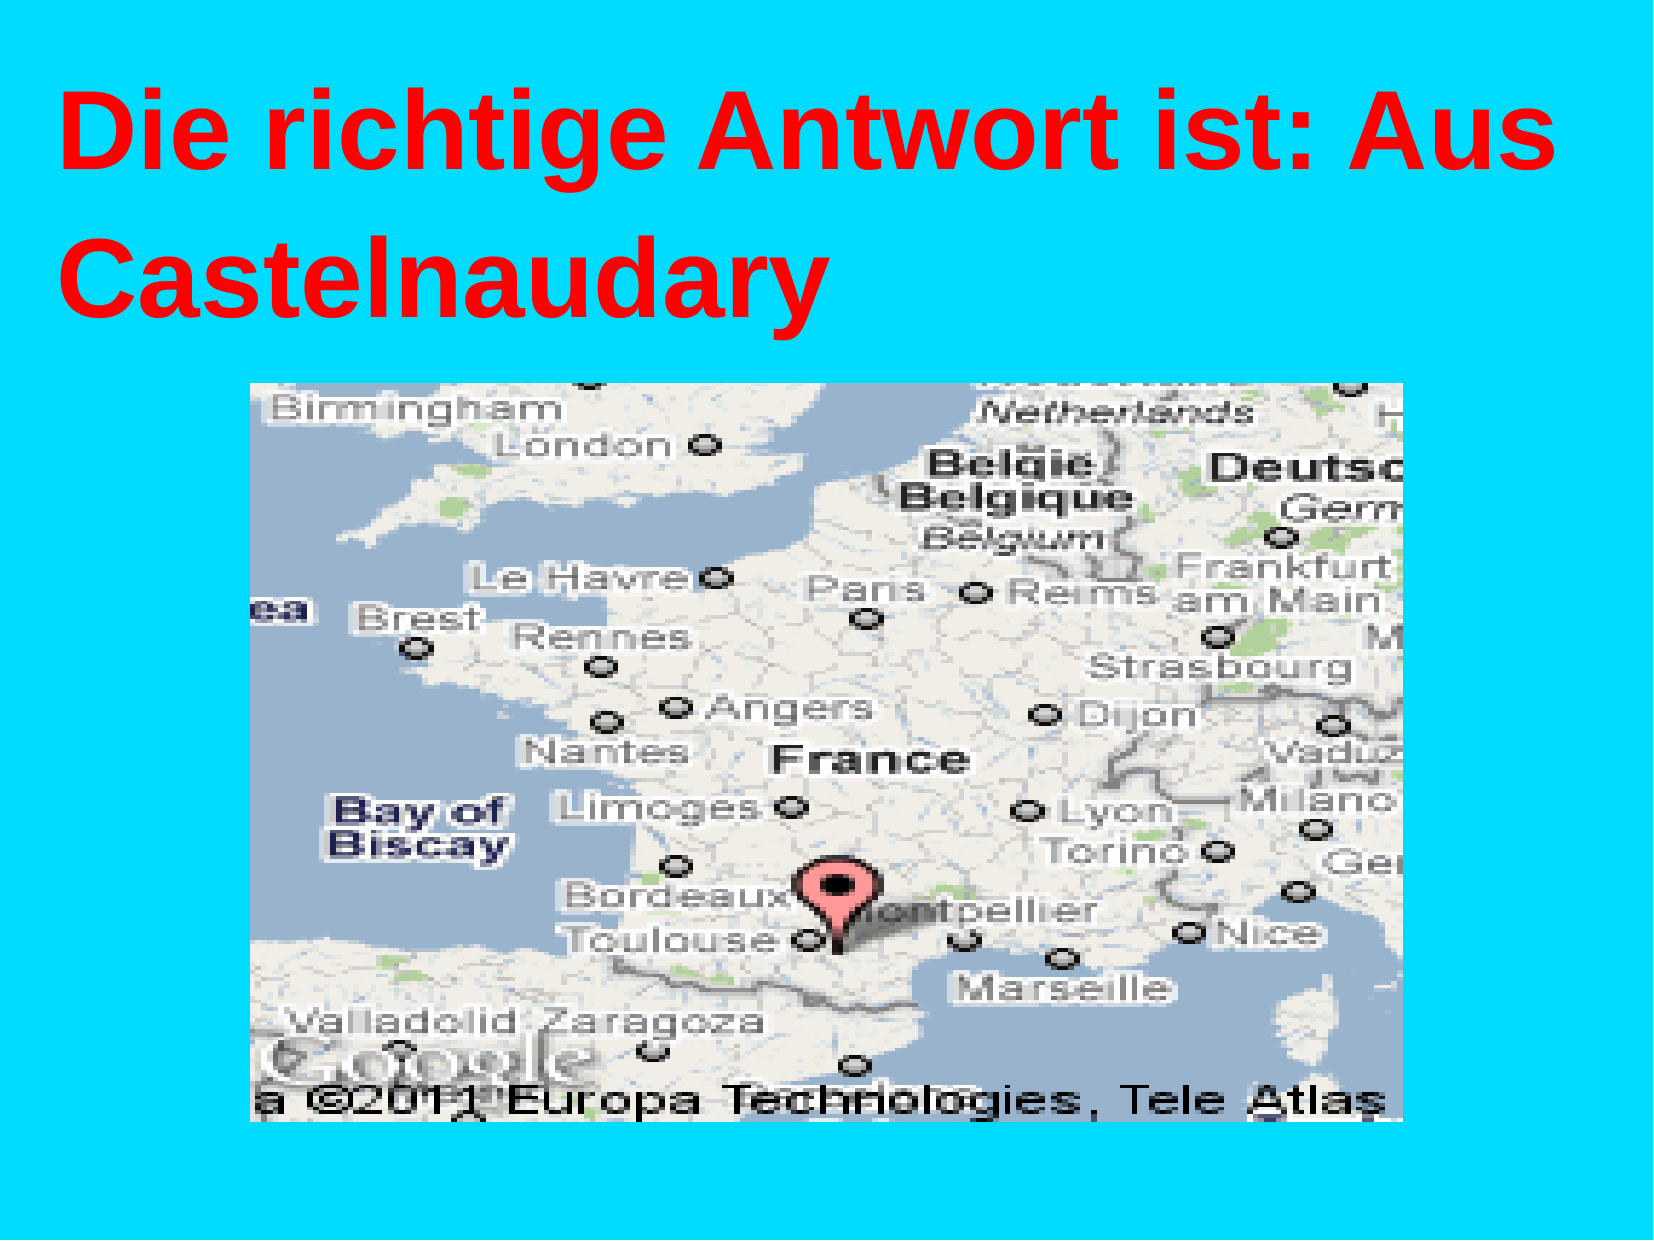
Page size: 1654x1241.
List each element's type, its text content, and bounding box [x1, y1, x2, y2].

picture [250, 383, 1403, 1123]
text_box Die richtige Antwort ist: Aus Castelnaudary [41, 60, 1625, 355]
